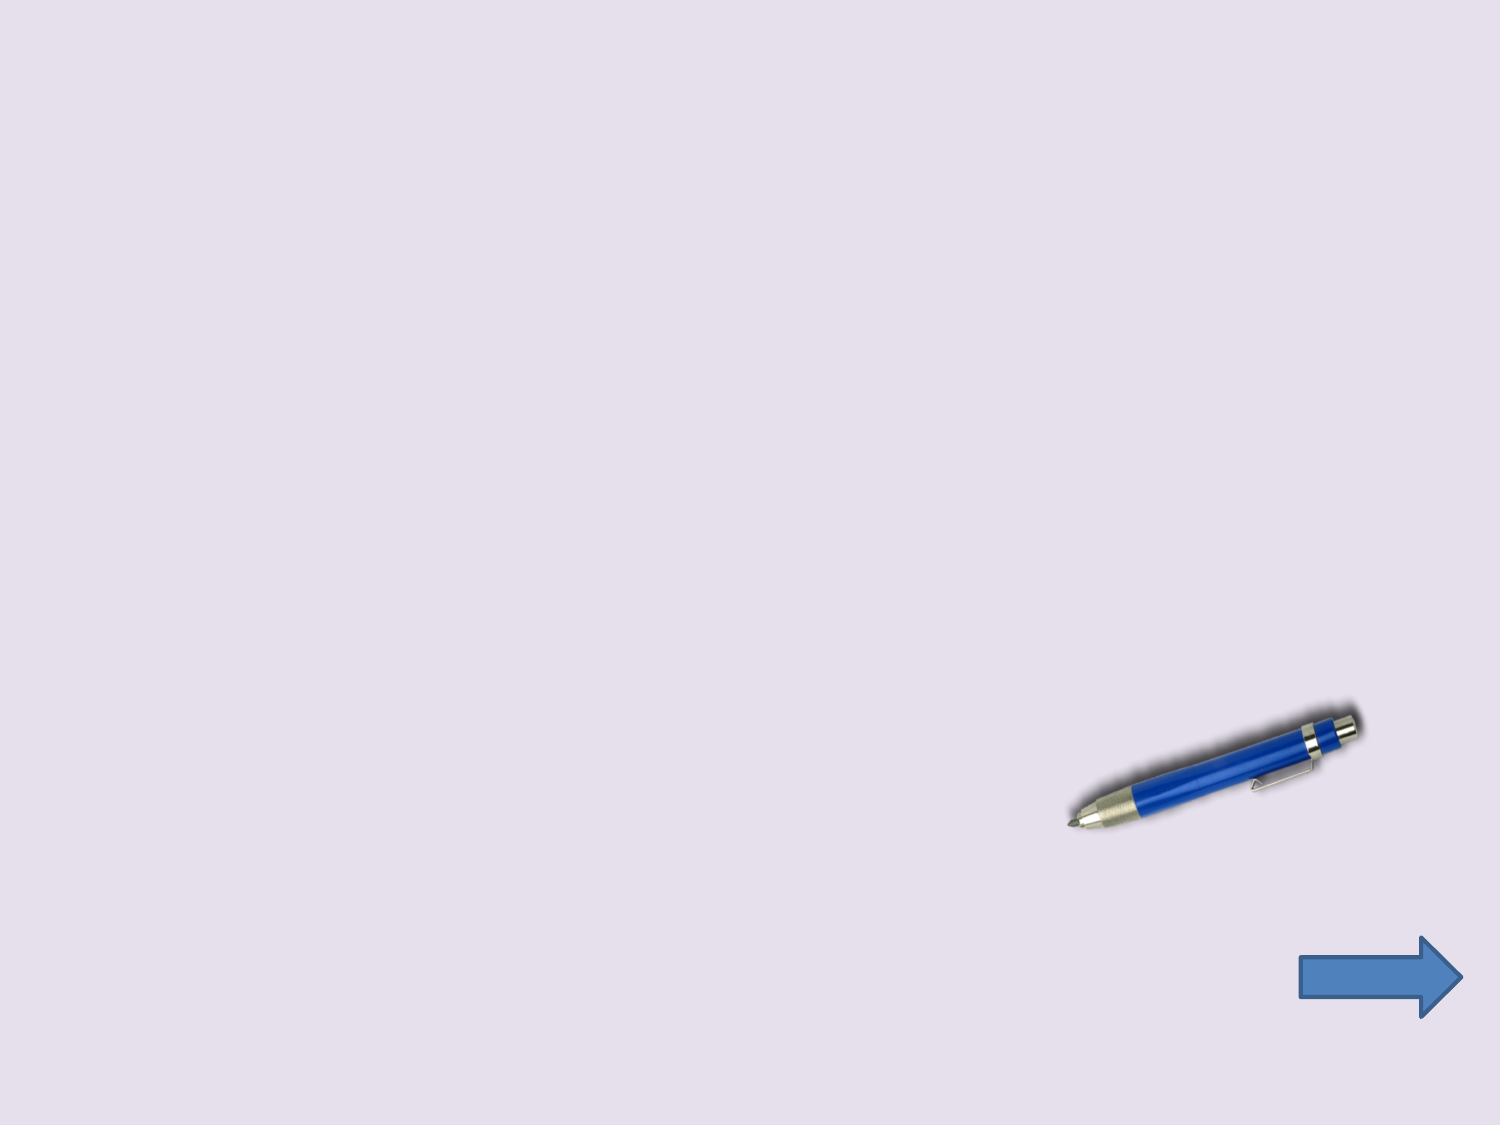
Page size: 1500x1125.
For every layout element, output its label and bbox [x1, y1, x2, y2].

text_box [1300, 937, 1462, 1017]
picture [1051, 683, 1382, 857]
